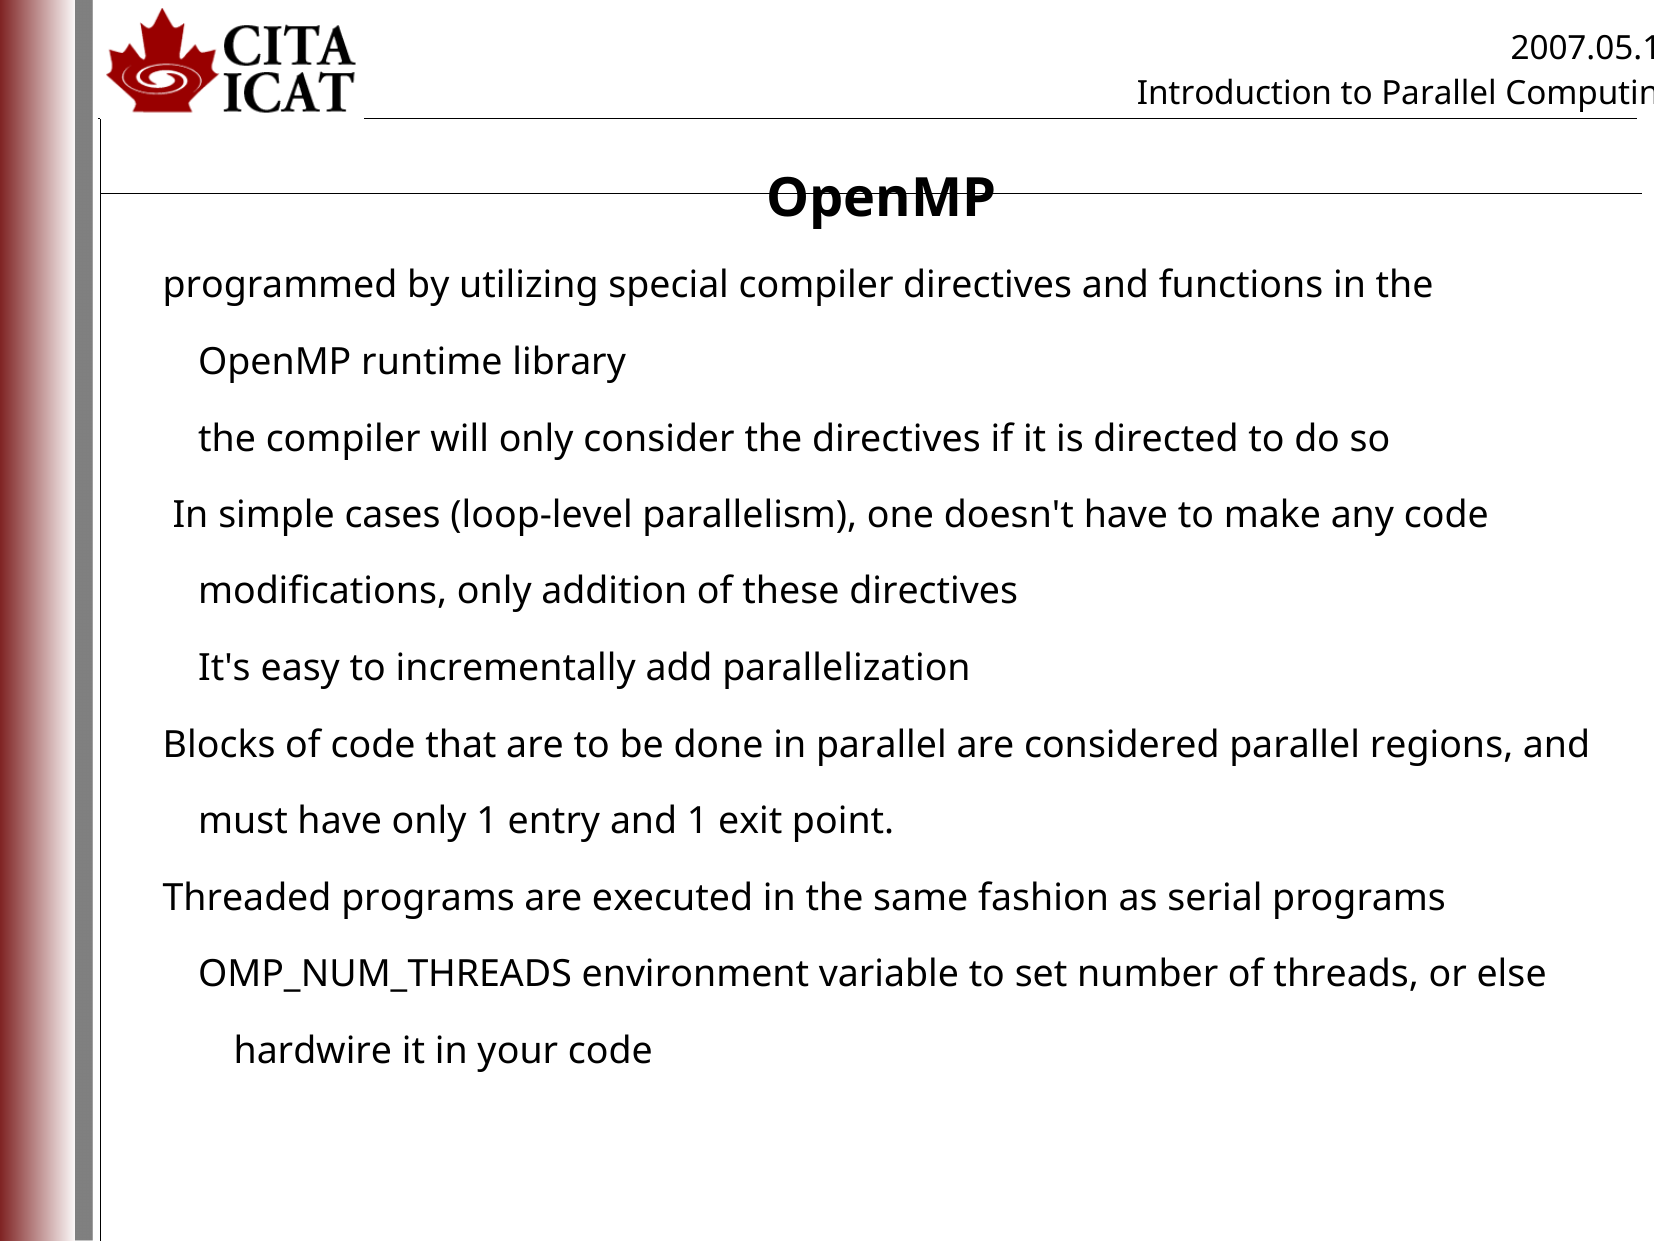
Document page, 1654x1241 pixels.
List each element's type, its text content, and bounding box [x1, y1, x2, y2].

text_box programmed by utilizing special compiler directives and functions in the OpenMP runtime library the compiler will only consider the directives if it is directed to do so In simple cases (loop-level parallelism), one doesn't have to make any code modifications, only addition of these directives It's easy to incrementally add parallelization Blocks of code that are to be done in parallel are considered parallel regions, and must have only 1 entry and 1 exit point. Threaded programs are executed in the same fashion as serial programs OMP_NUM_THREADS environment variable to set number of threads, or else hardwire it in your code [112, 225, 1613, 964]
text_box 2007.05.18 Introduction to Parallel Computing [1122, 16, 1654, 113]
text_box OpenMP [112, 114, 1651, 196]
picture [100, 5, 364, 119]
text_box [0, 0, 76, 1241]
